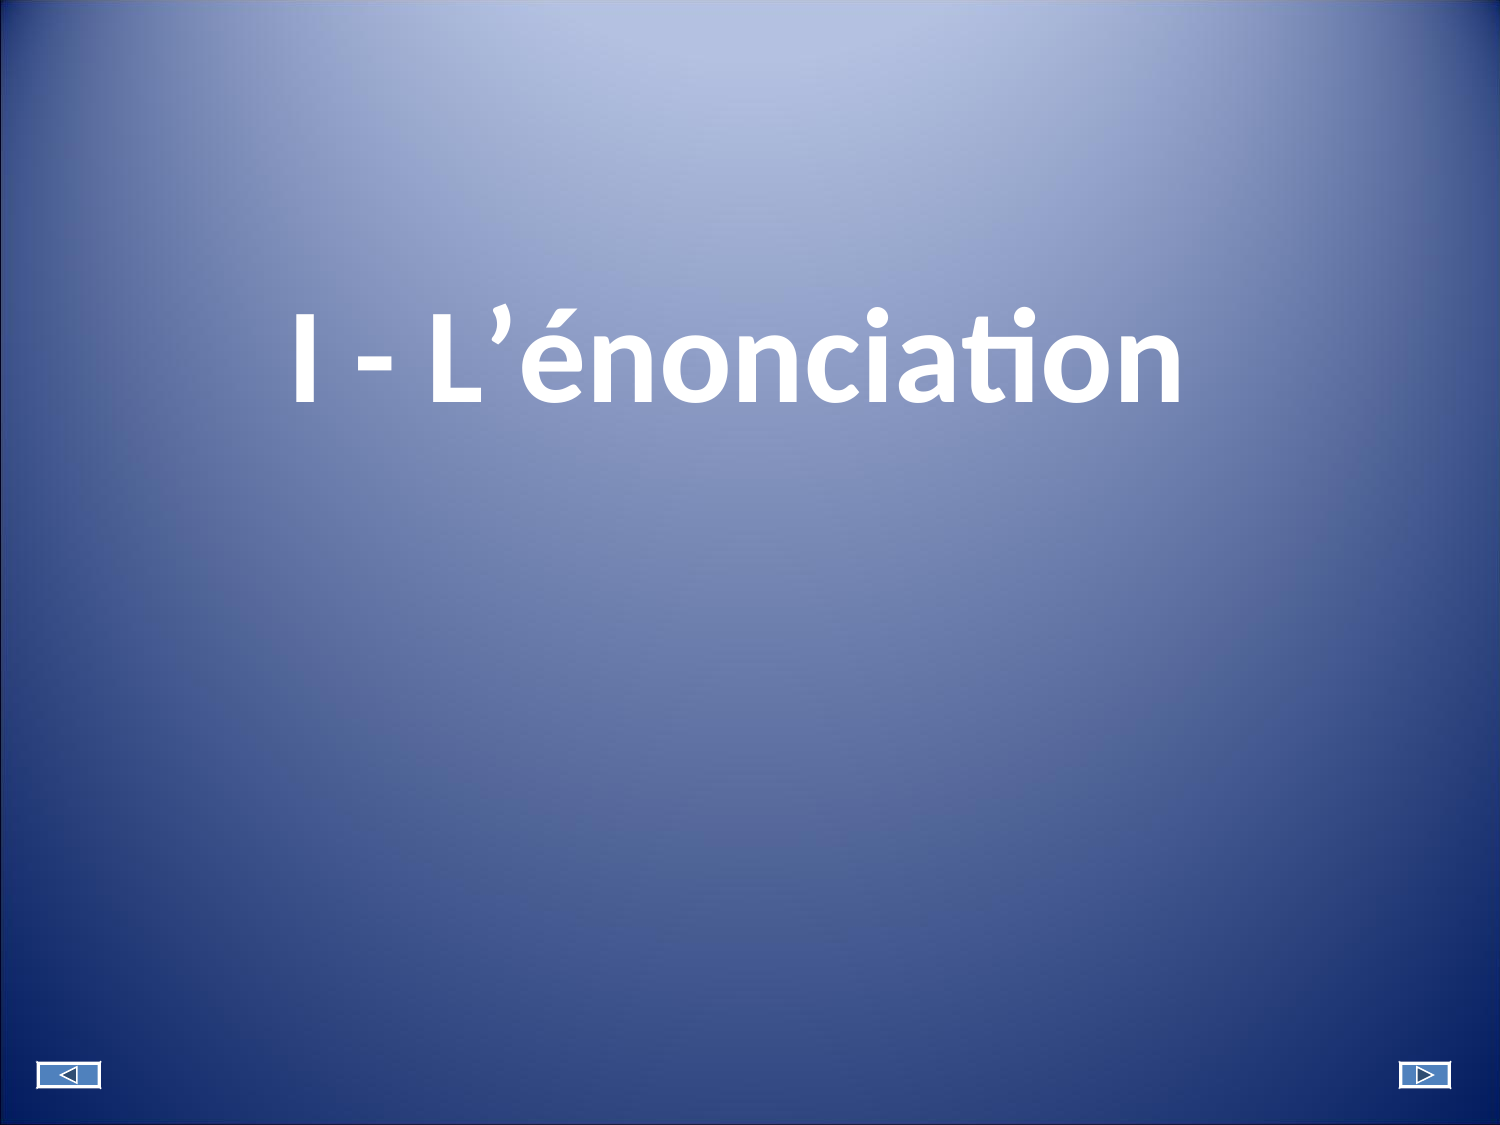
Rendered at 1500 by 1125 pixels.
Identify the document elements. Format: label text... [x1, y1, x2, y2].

picture [0, 0, 1500, 1125]
text_box [38, 1062, 101, 1088]
title I - L’énonciation [99, 274, 1375, 463]
text_box [1401, 1062, 1451, 1088]
